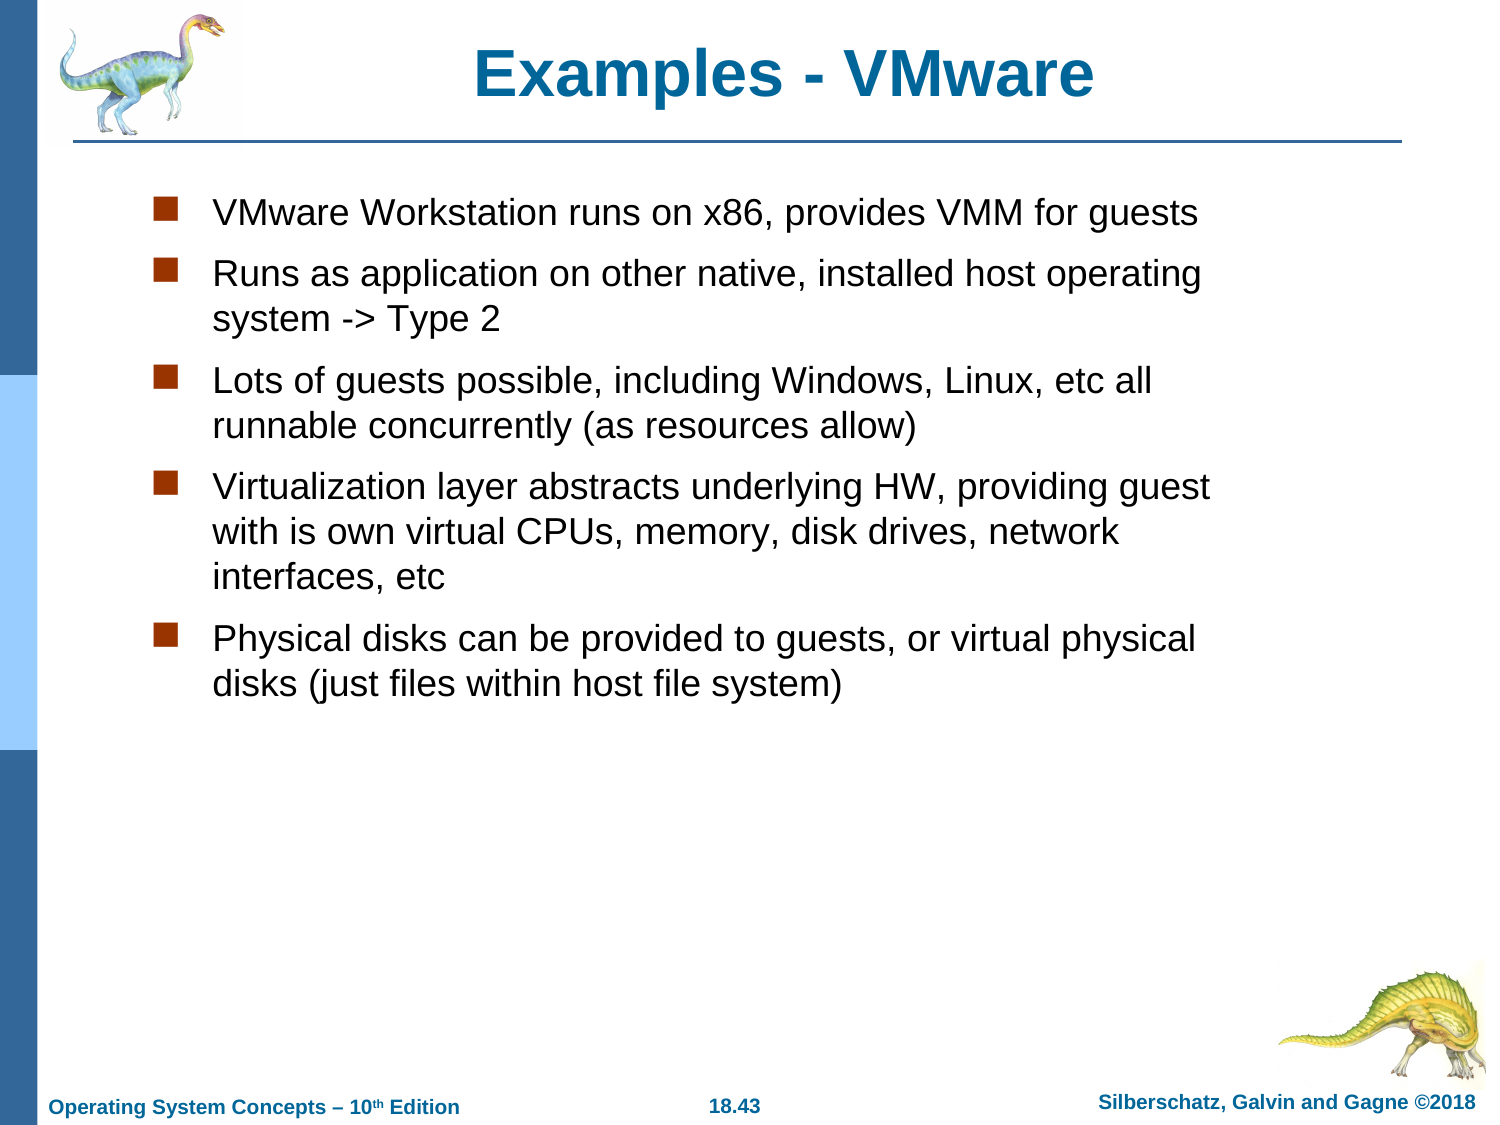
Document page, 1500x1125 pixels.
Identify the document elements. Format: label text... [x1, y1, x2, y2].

list VMware Workstation runs on x86, provides VMM for guests Runs as application on other native, installed host operating system -> Type 2 Lots of guests possible, including Windows, Linux, etc all runnable concurrently (as resources allow) Virtualization layer abstracts underlying HW, providing guest with is own virtual CPUs, memory, disk drives, network interfaces, etc Physical disks can be provided to guests, or virtual physical disks (just files within host file system) [141, 119, 1281, 863]
picture [1415, 1094, 1423, 1099]
picture [1275, 959, 1486, 1090]
title Examples - VMware [110, 22, 1461, 117]
picture [46, 0, 243, 149]
